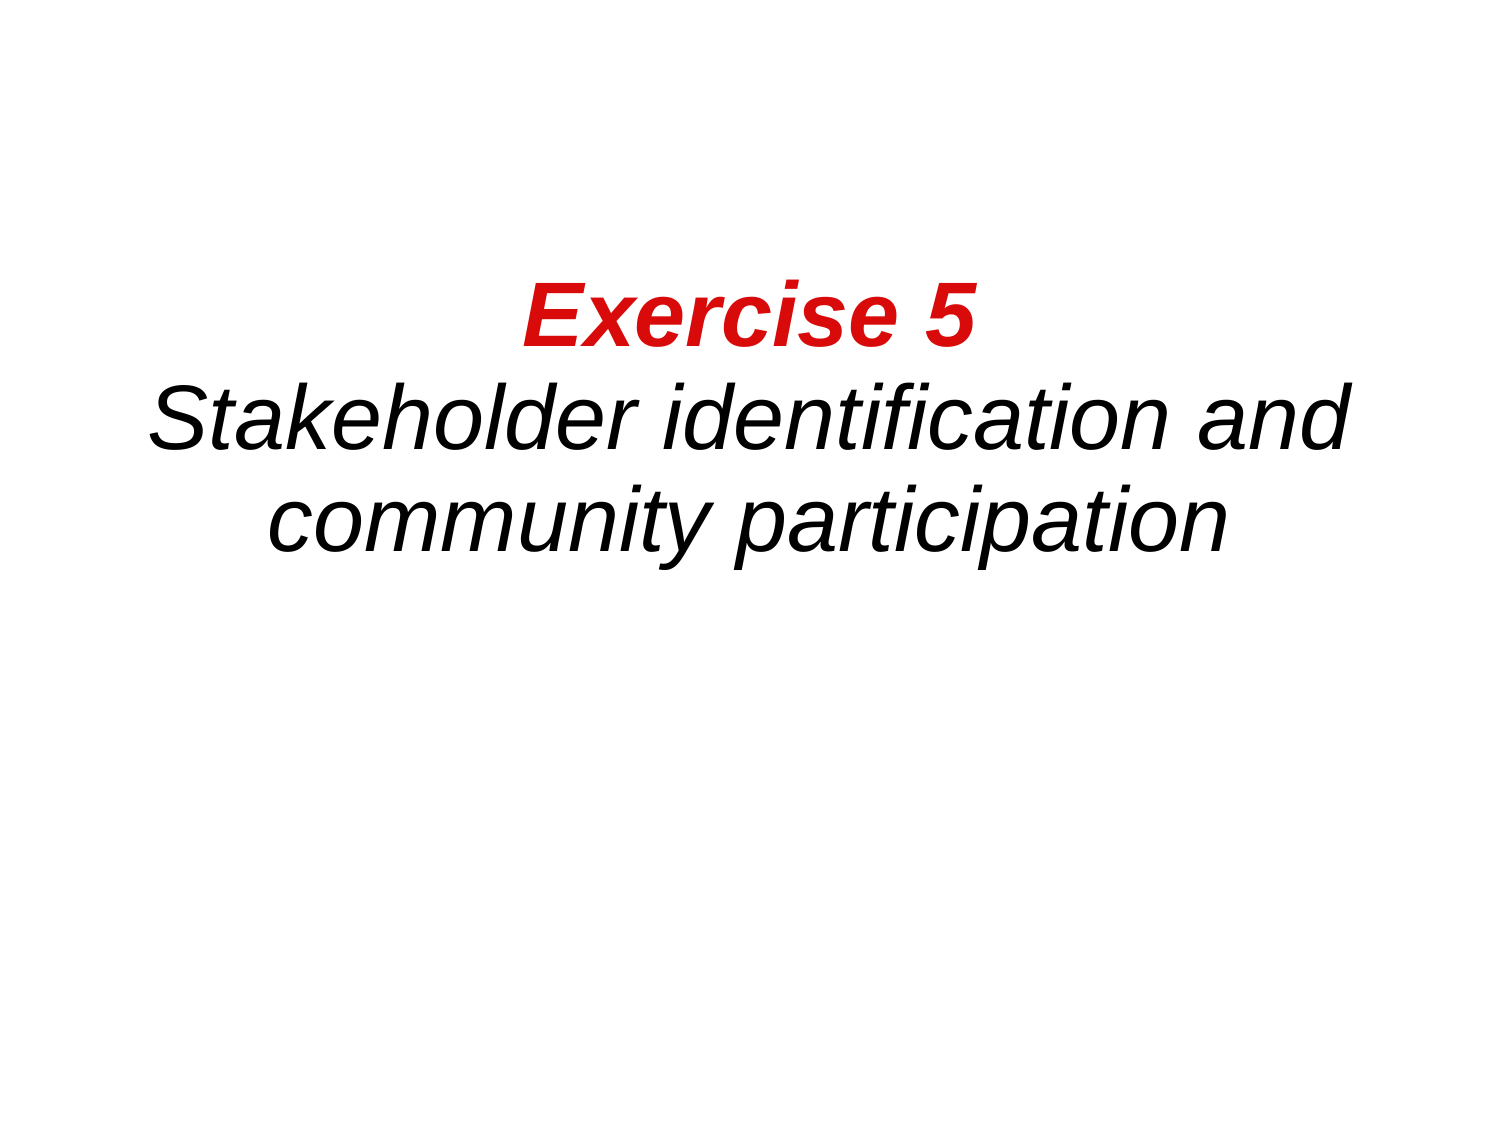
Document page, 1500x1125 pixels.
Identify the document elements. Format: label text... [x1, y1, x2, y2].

title Exercise 5 Stakeholder identification and community participation [112, 241, 1388, 697]
